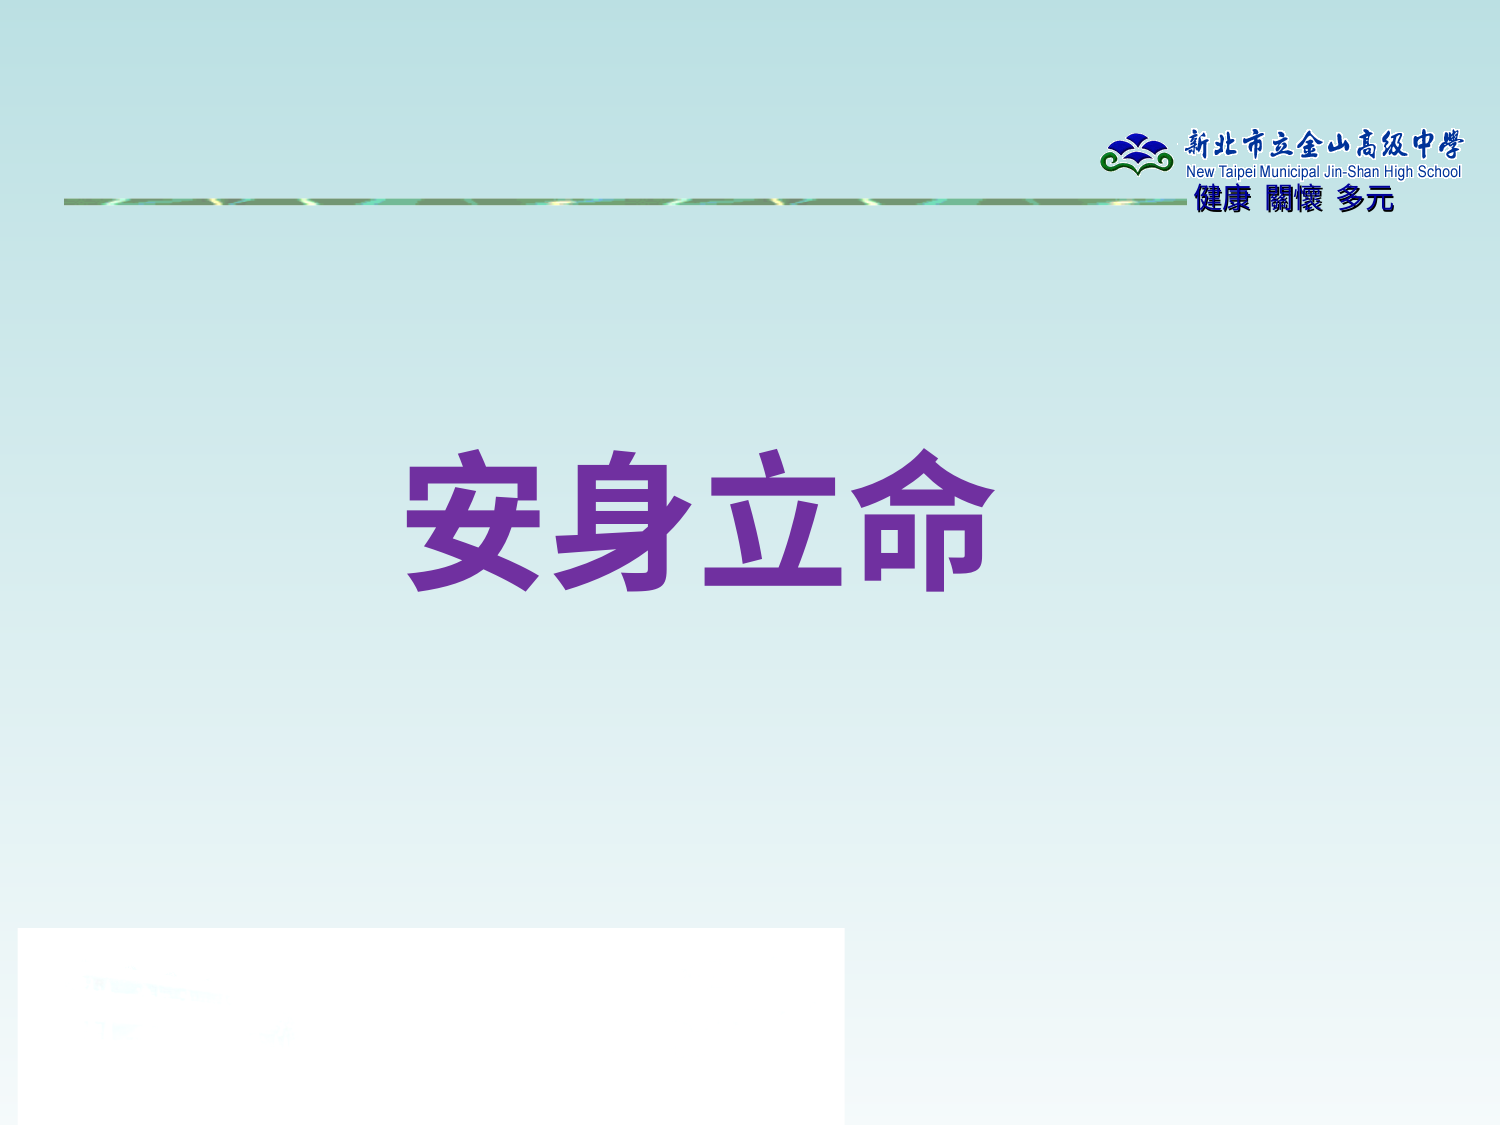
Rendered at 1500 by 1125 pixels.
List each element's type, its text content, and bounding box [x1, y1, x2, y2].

list 安身立命 [383, 420, 1106, 705]
